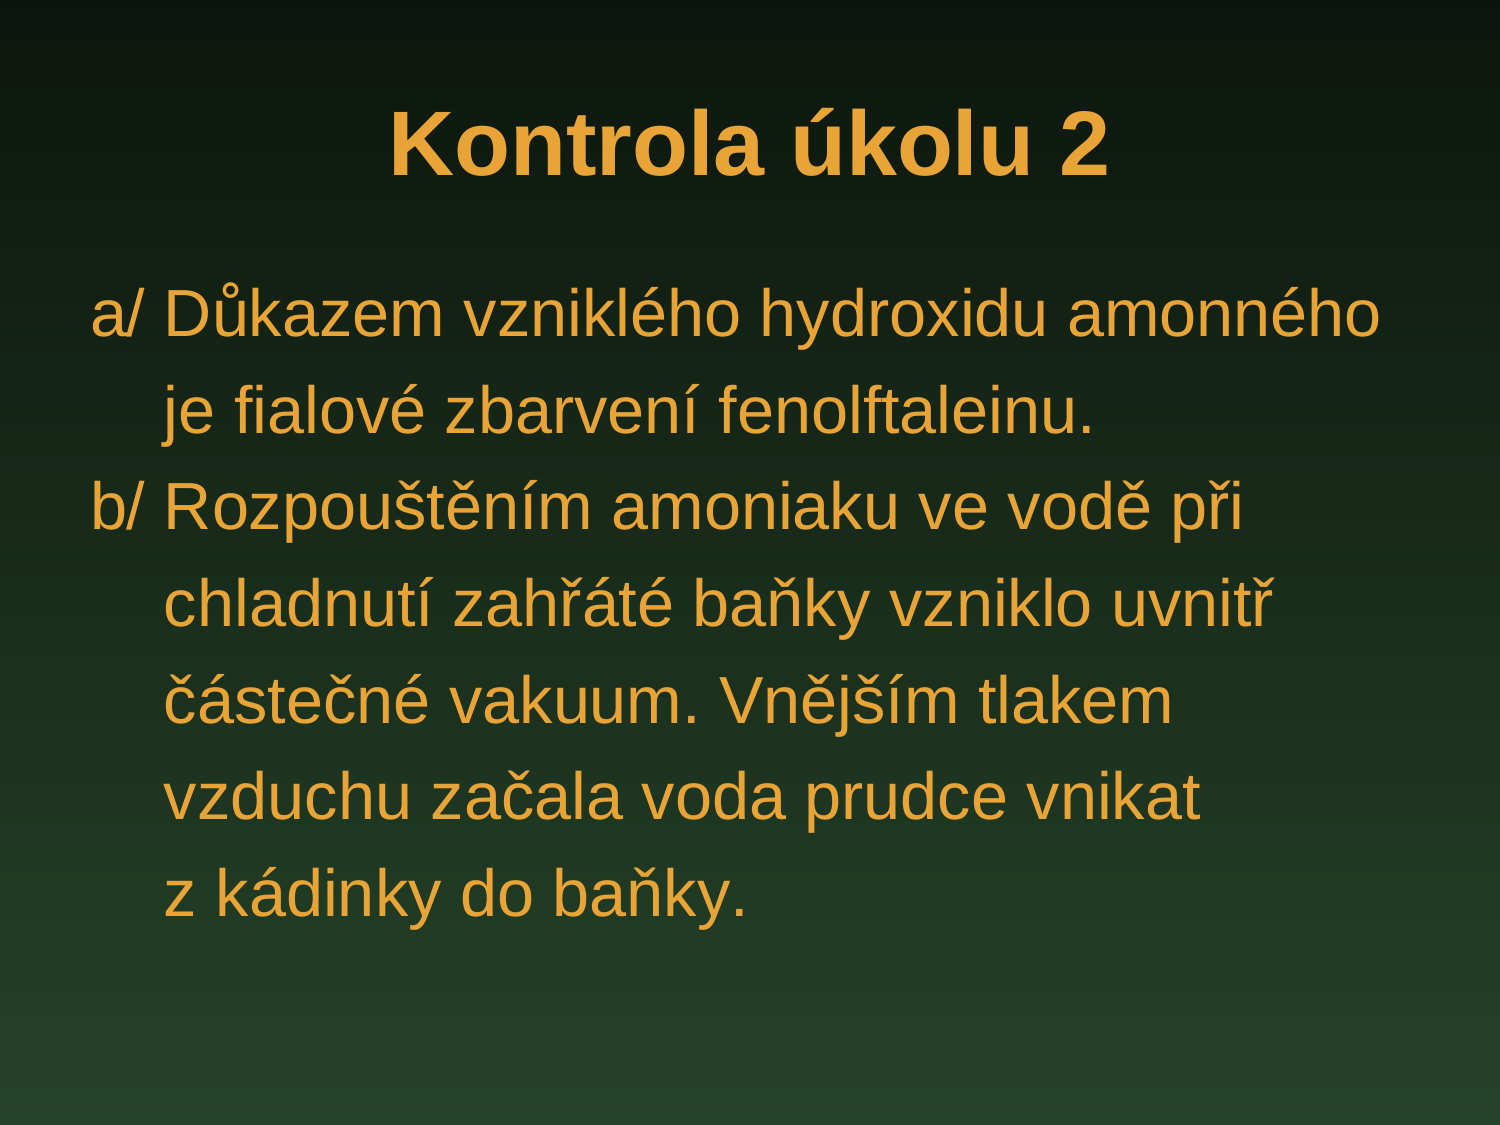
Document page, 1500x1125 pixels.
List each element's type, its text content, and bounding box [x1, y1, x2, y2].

title Kontrola úkolu 2 [75, 45, 1426, 233]
list a/ Důkazem vzniklého hydroxidu amonného je fialové zbarvení fenolftaleinu. b/ Rozpouštěním amoniaku ve vodě při chladnutí zahřáté baňky vzniklo uvnitř částečné vakuum. Vnějším tlakem vzduchu začala voda prudce vnikat z kádinky do baňky. [75, 262, 1426, 977]
